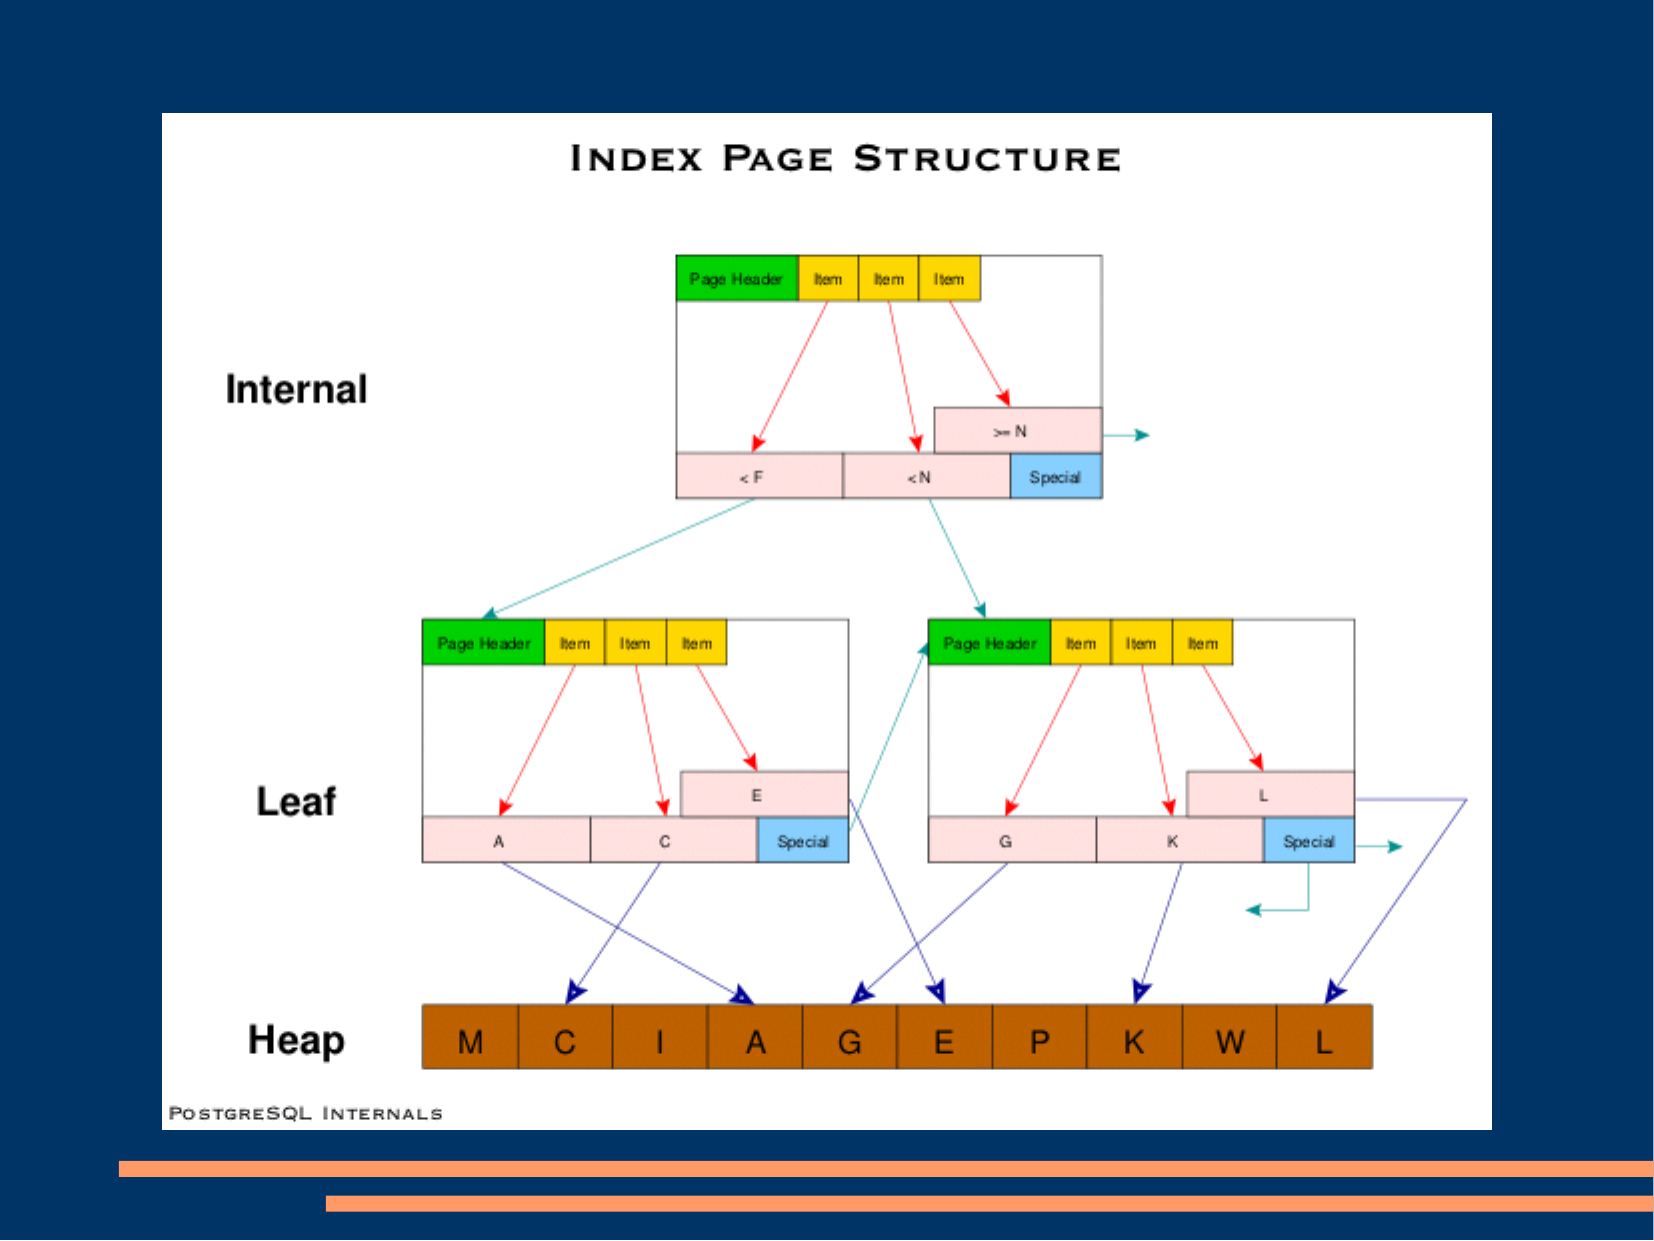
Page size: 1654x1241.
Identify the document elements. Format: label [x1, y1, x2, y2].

picture [162, 113, 1492, 1130]
